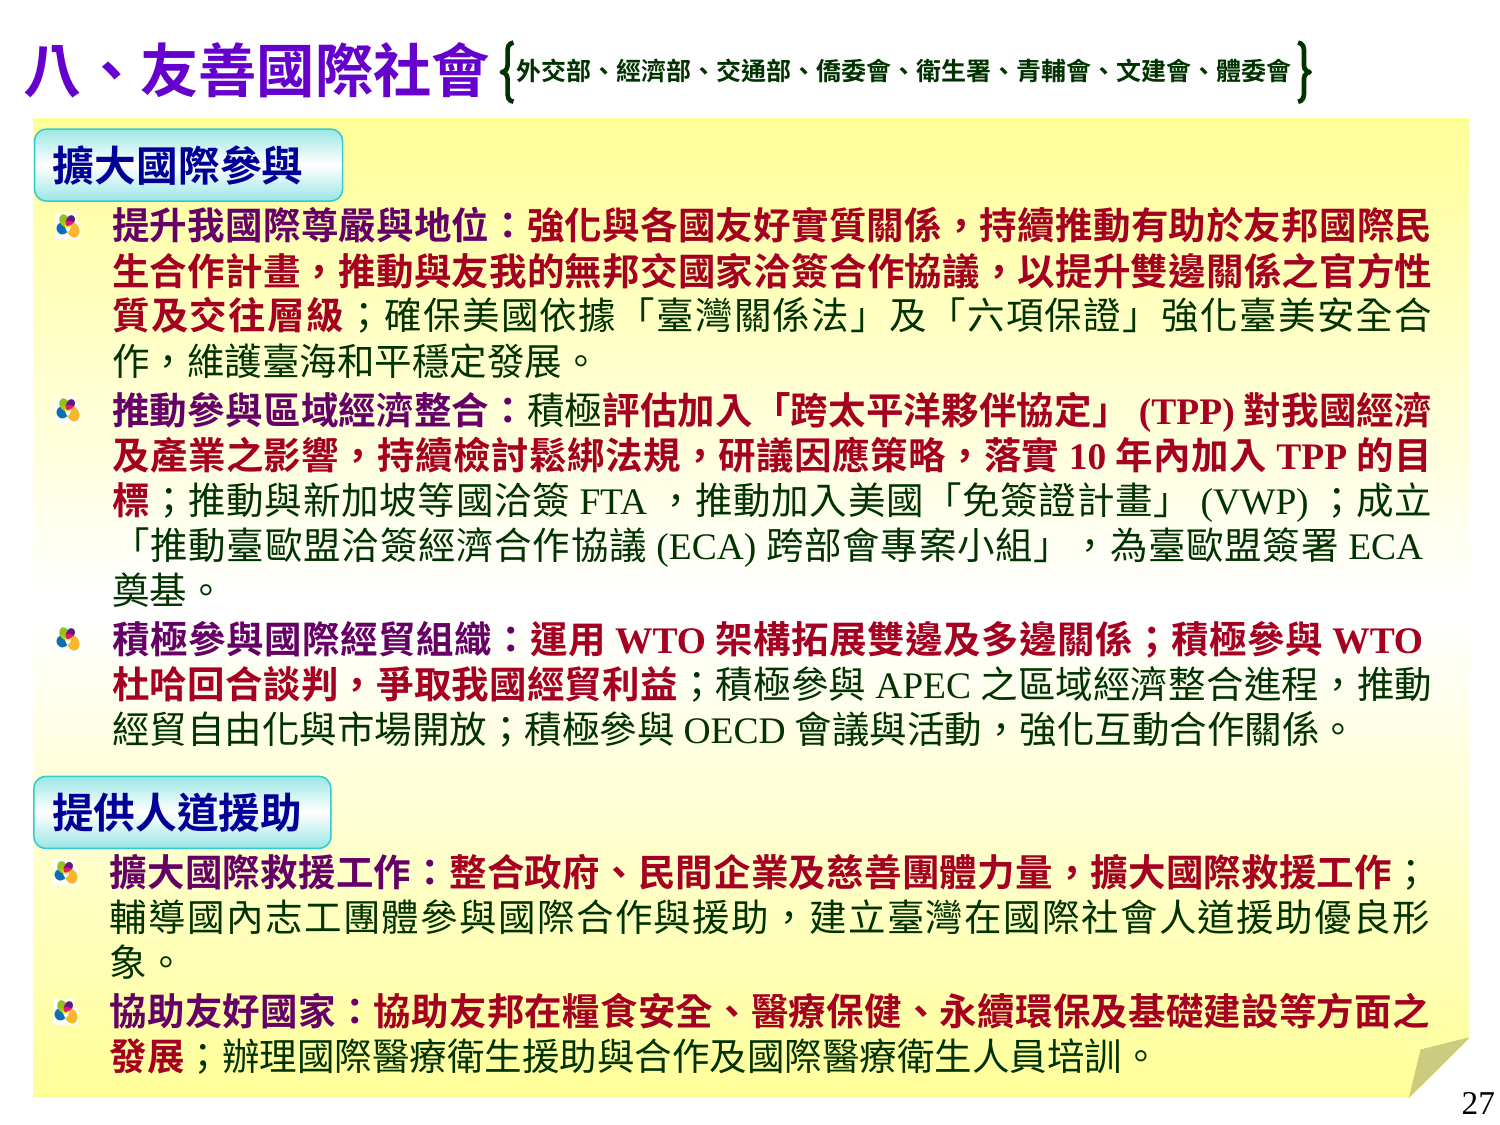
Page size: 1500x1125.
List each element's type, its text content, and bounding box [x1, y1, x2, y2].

text_box 提供人道援助 [33, 776, 331, 846]
text_box <編號> [1446, 1062, 1500, 1125]
picture [55, 624, 83, 652]
text_box 擴大國際救援工作：整合政府、民間企業及慈善團體力量，擴大國際救援工作；輔導國內志工團體參與國際合作與援助，建立臺灣在國際社會人道援助優良形象。 協助友好國家：協助友邦在糧食安全、醫療保健、永續環保及基礎建設等方面之發展；辦理國際醫療衛生援助與合作及國際醫療衛生人員培訓。 [38, 841, 1445, 1096]
picture [53, 997, 81, 1025]
text_box 八、友善國際社會 [23, 34, 506, 121]
picture [53, 858, 81, 885]
text_box 外交部、經濟部、交通部、僑委會、衛生署、青輔會、文建會、體委會 [501, 48, 1329, 94]
text_box 提升我國際尊嚴與地位：強化與各國友好實質關係，持續推動有助於友邦國際民生合作計畫，推動與友我的無邦交國家洽簽合作協議，以提升雙邊關係之官方性質及交往層級；確保美國依據「臺灣關係法」及「六項保證」強化臺美安全合作，維護臺海和平穩定發展。 推動參與區域經濟整合：積極評估加入「跨太平洋夥伴協定」(TPP)對我國經濟及產業之影響，持續檢討鬆綁法規，研議因應策略，落實10年內加入TPP的目標；推動與新加坡等國洽簽FTA，推動加入美國「免簽證計畫」(VWP)；成立「推動臺歐盟洽簽經濟合作協議(ECA)跨部會專案小組」，為臺歐盟簽署ECA奠基。 積極參與國際經貿組織：運用WTO架構拓展雙邊及多邊關係；積極參與WTO杜哈回合談判，爭取我國經貿利益；積極參與APEC之區域經濟整合進程，推動經貿自由化與市場開放；積極參與OECD會議與活動，強化互動合作關係。 [41, 195, 1447, 722]
picture [55, 211, 83, 239]
picture [55, 395, 83, 423]
text_box [32, 117, 1470, 1098]
text_box 擴大國際參與 [34, 129, 343, 202]
